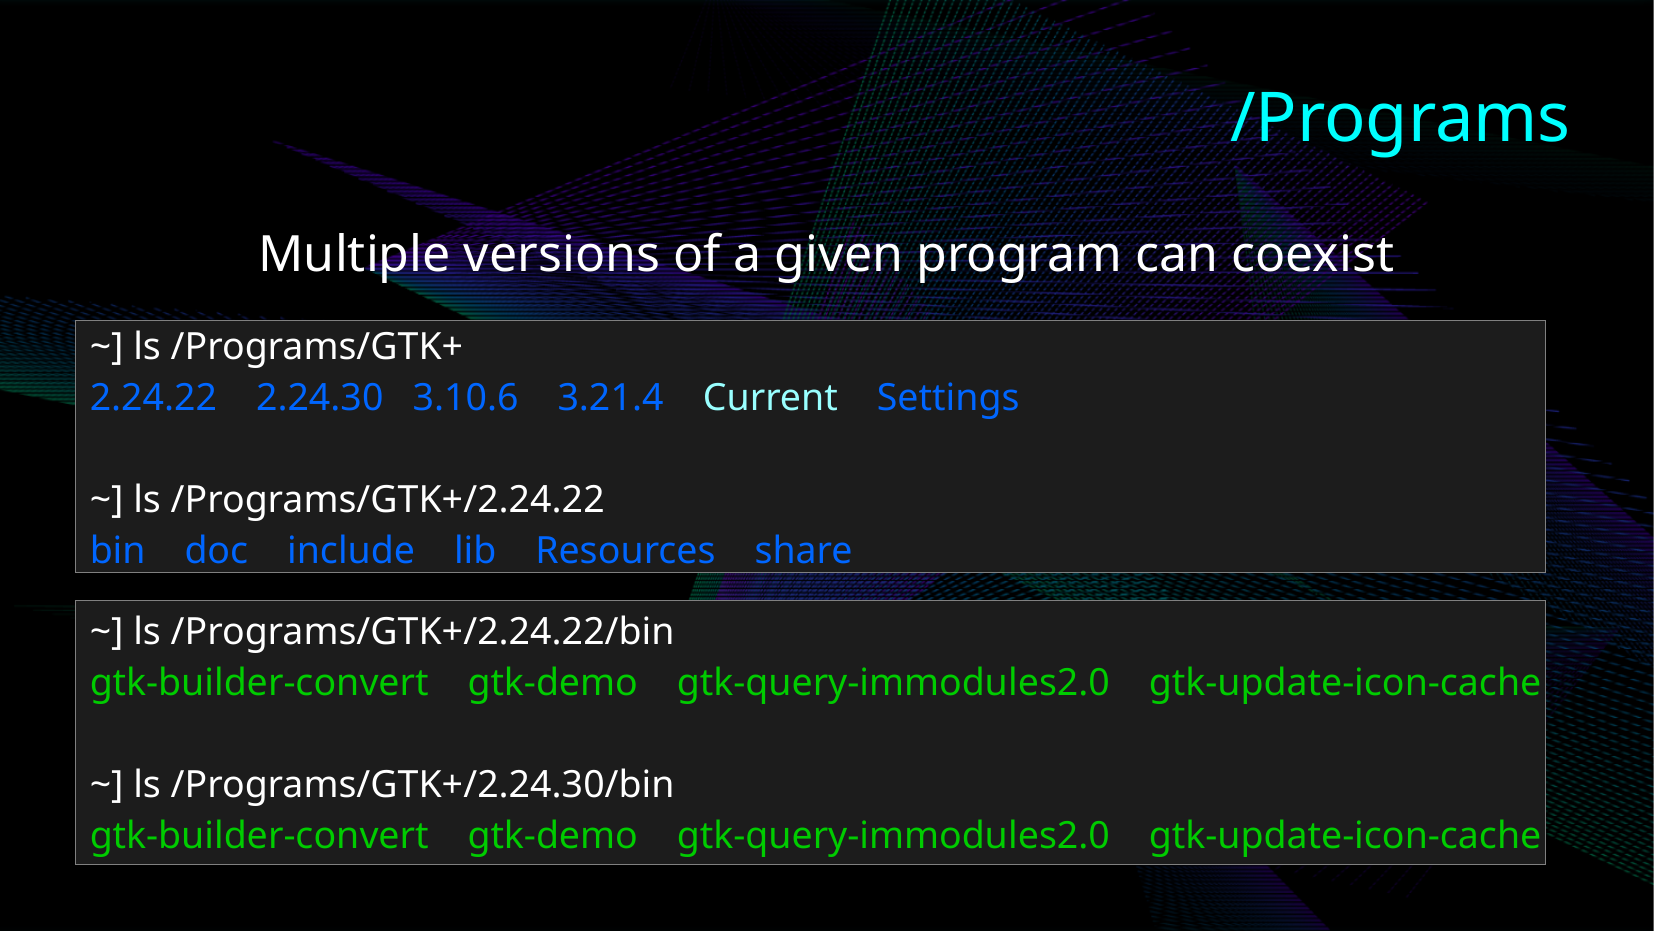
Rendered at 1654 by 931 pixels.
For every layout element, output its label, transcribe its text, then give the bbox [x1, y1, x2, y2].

list Multiple versions of a given program can coexist [82, 217, 1571, 758]
picture [0, 0, 1654, 931]
title /Programs [82, 37, 1571, 193]
text_box ~] ls /Programs/GTK+ 2.24.22 2.24.30 3.10.6 3.21.4 Current Settings ~] ls /Programs/GTK+/2.24.22 bin doc include lib Resources share [75, 320, 1546, 573]
text_box ~] ls /Programs/GTK+/2.24.22/bin gtk-builder-convert gtk-demo gtk-query-immodules2.0 gtk-update-icon-cache ~] ls /Programs/GTK+/2.24.30/bin gtk-builder-convert gtk-demo gtk-query-immodules2.0 gtk-update-icon-cache [75, 600, 1546, 865]
